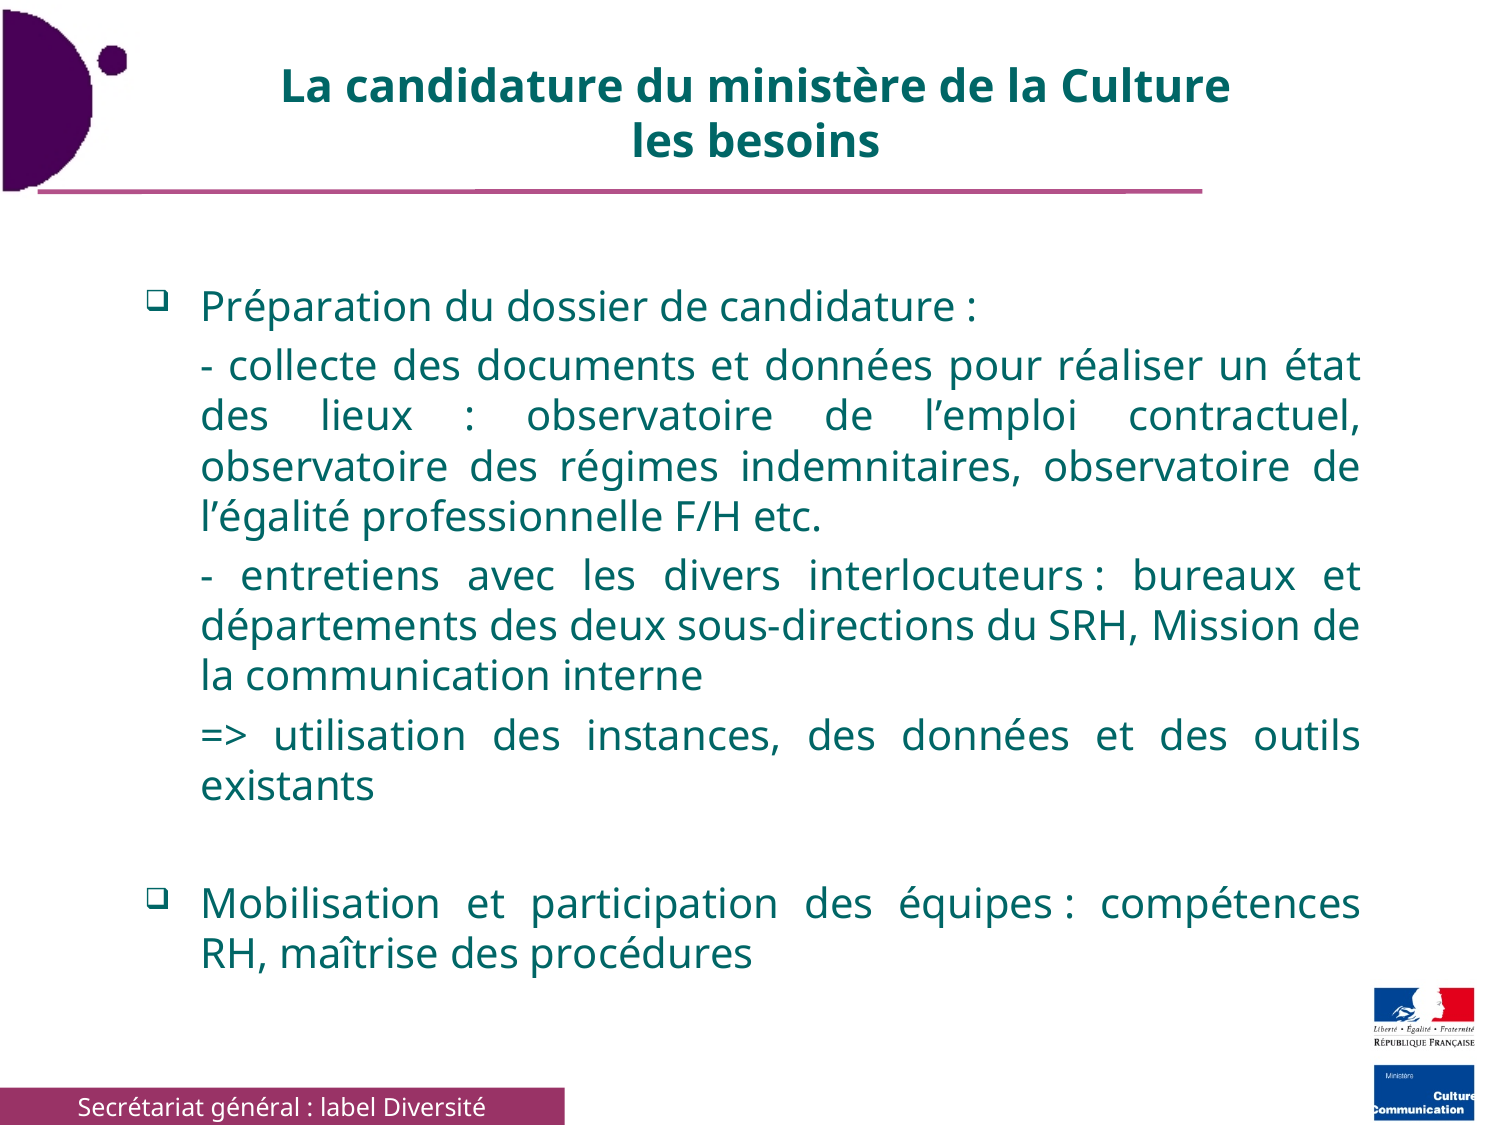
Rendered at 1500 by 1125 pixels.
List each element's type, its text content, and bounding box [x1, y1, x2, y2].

text_box La candidature du ministère de la Culture les besoins [118, 41, 1394, 179]
picture [1370, 979, 1477, 1125]
picture [0, 0, 149, 204]
list Préparation du dossier de candidature : - collecte des documents et données pour réaliser un état des lieux : observatoire de l’emploi contractuel, observatoire des régimes indemnitaires, observatoire de l’égalité professionnelle F/H etc. - entretiens avec les divers interlocuteurs : bureaux et départements des deux sous-directions du SRH, Mission de la communication interne => utilisation des instances, des données et des outils existants Mobilisation et participation des équipes : compétences RH, maîtrise des procédures [129, 212, 1377, 1052]
